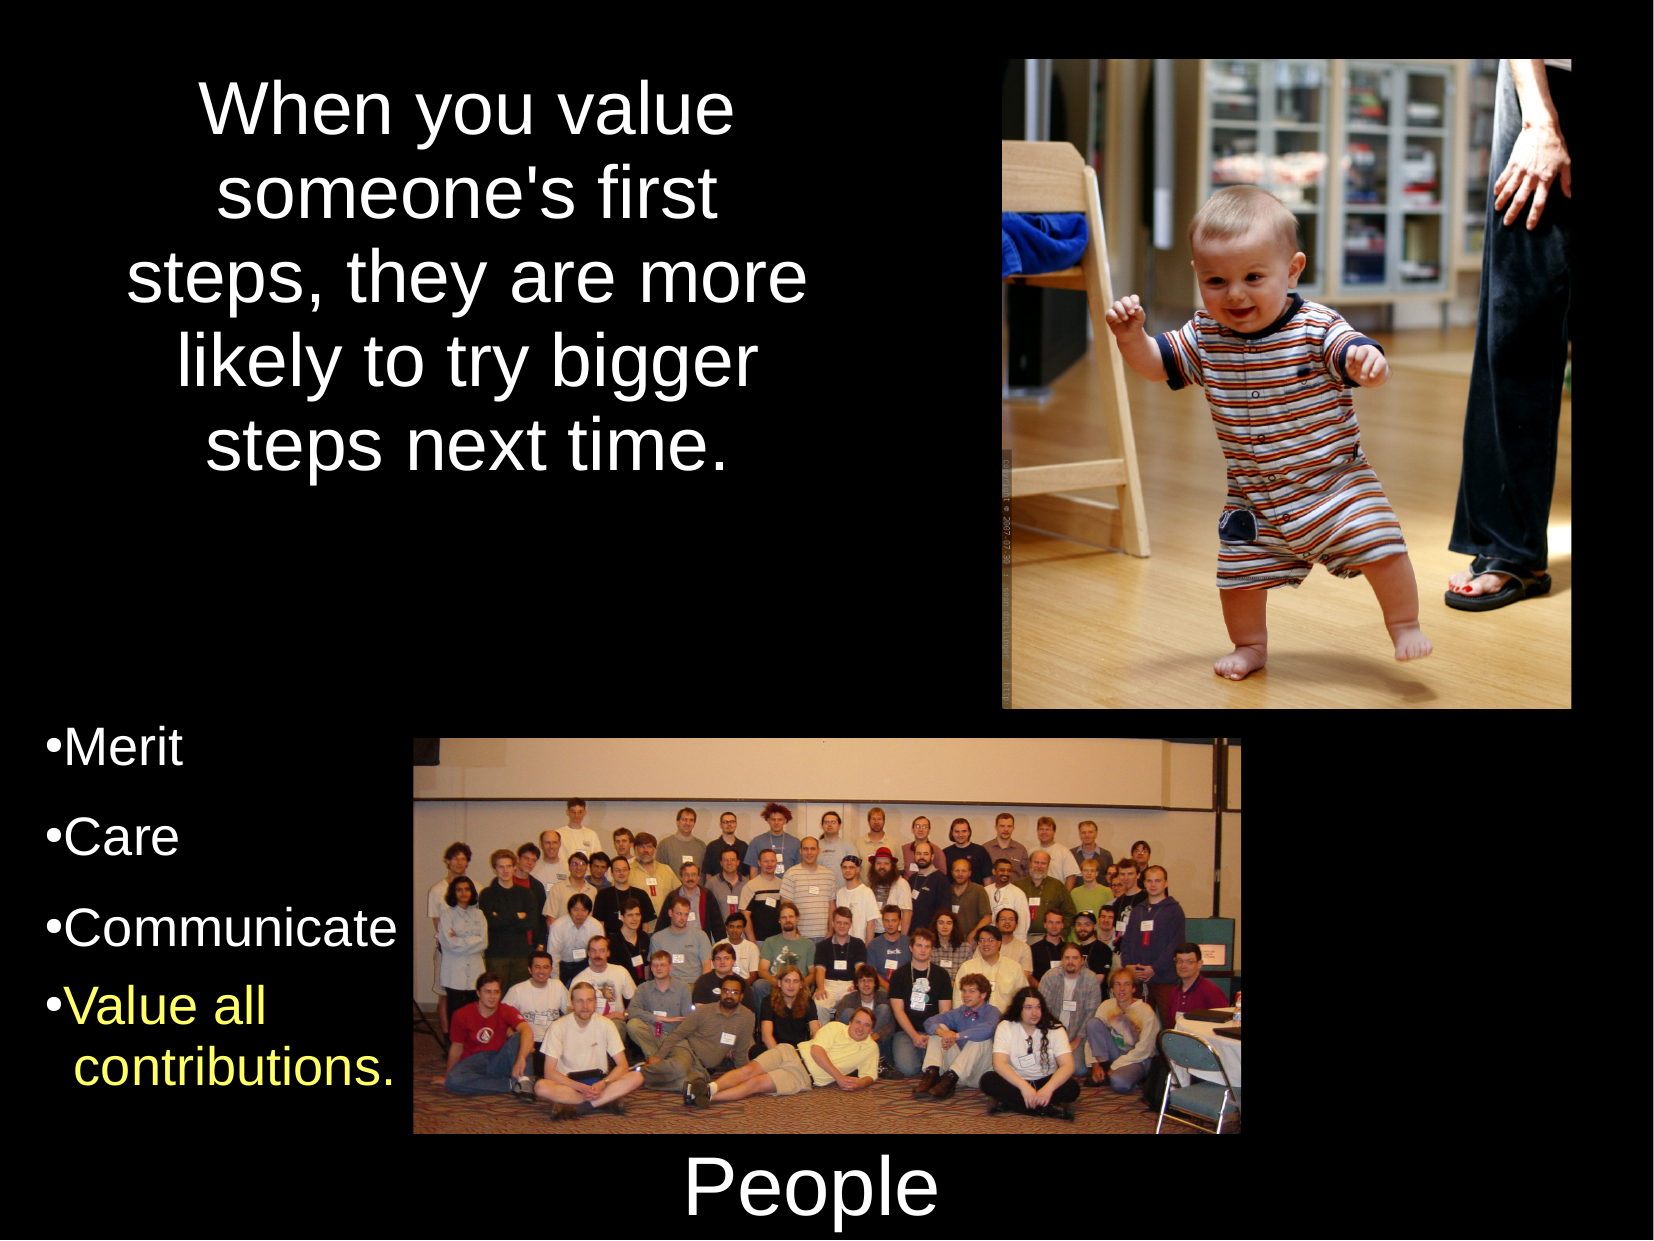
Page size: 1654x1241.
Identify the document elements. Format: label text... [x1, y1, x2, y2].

picture [1001, 59, 1572, 709]
picture [413, 738, 1242, 1134]
text_box Merit Care Communicate Value all contributions. [29, 708, 443, 1105]
text_box When you value someone's first steps, they are more likely to try bigger steps next time. [111, 59, 827, 532]
text_box People [667, 1132, 957, 1241]
